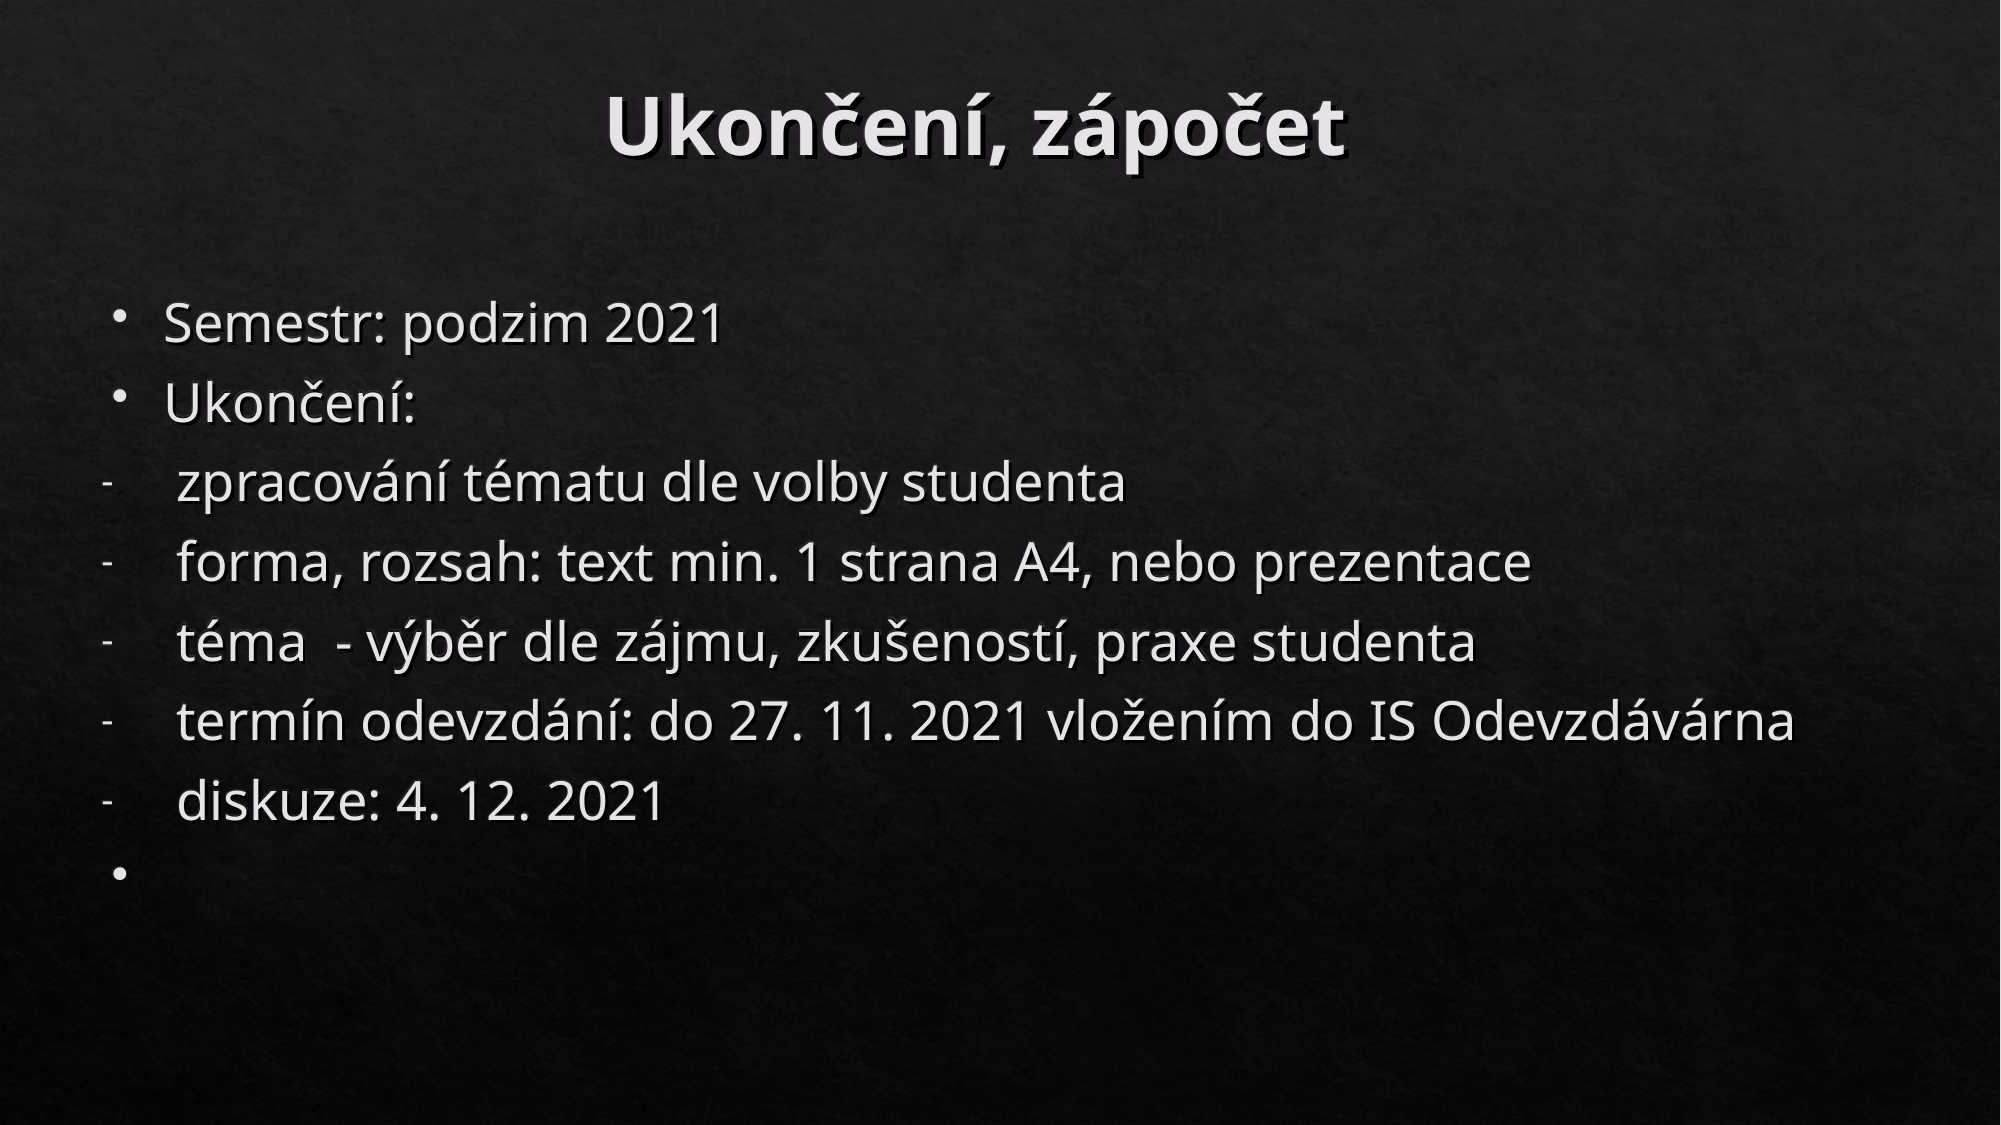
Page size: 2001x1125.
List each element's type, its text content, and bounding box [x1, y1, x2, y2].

title Ukončení, zápočet [86, 71, 1887, 187]
list Semestr: podzim 2021 Ukončení: zpracování tématu dle volby studenta forma, rozsah: text min. 1 strana A4, nebo prezentace téma - výběr dle zájmu, zkušeností, praxe studenta termín odevzdání: do 27. 11. 2021 vložením do IS Odevzdávárna diskuze: 4. 12. 2021 [86, 280, 1937, 956]
